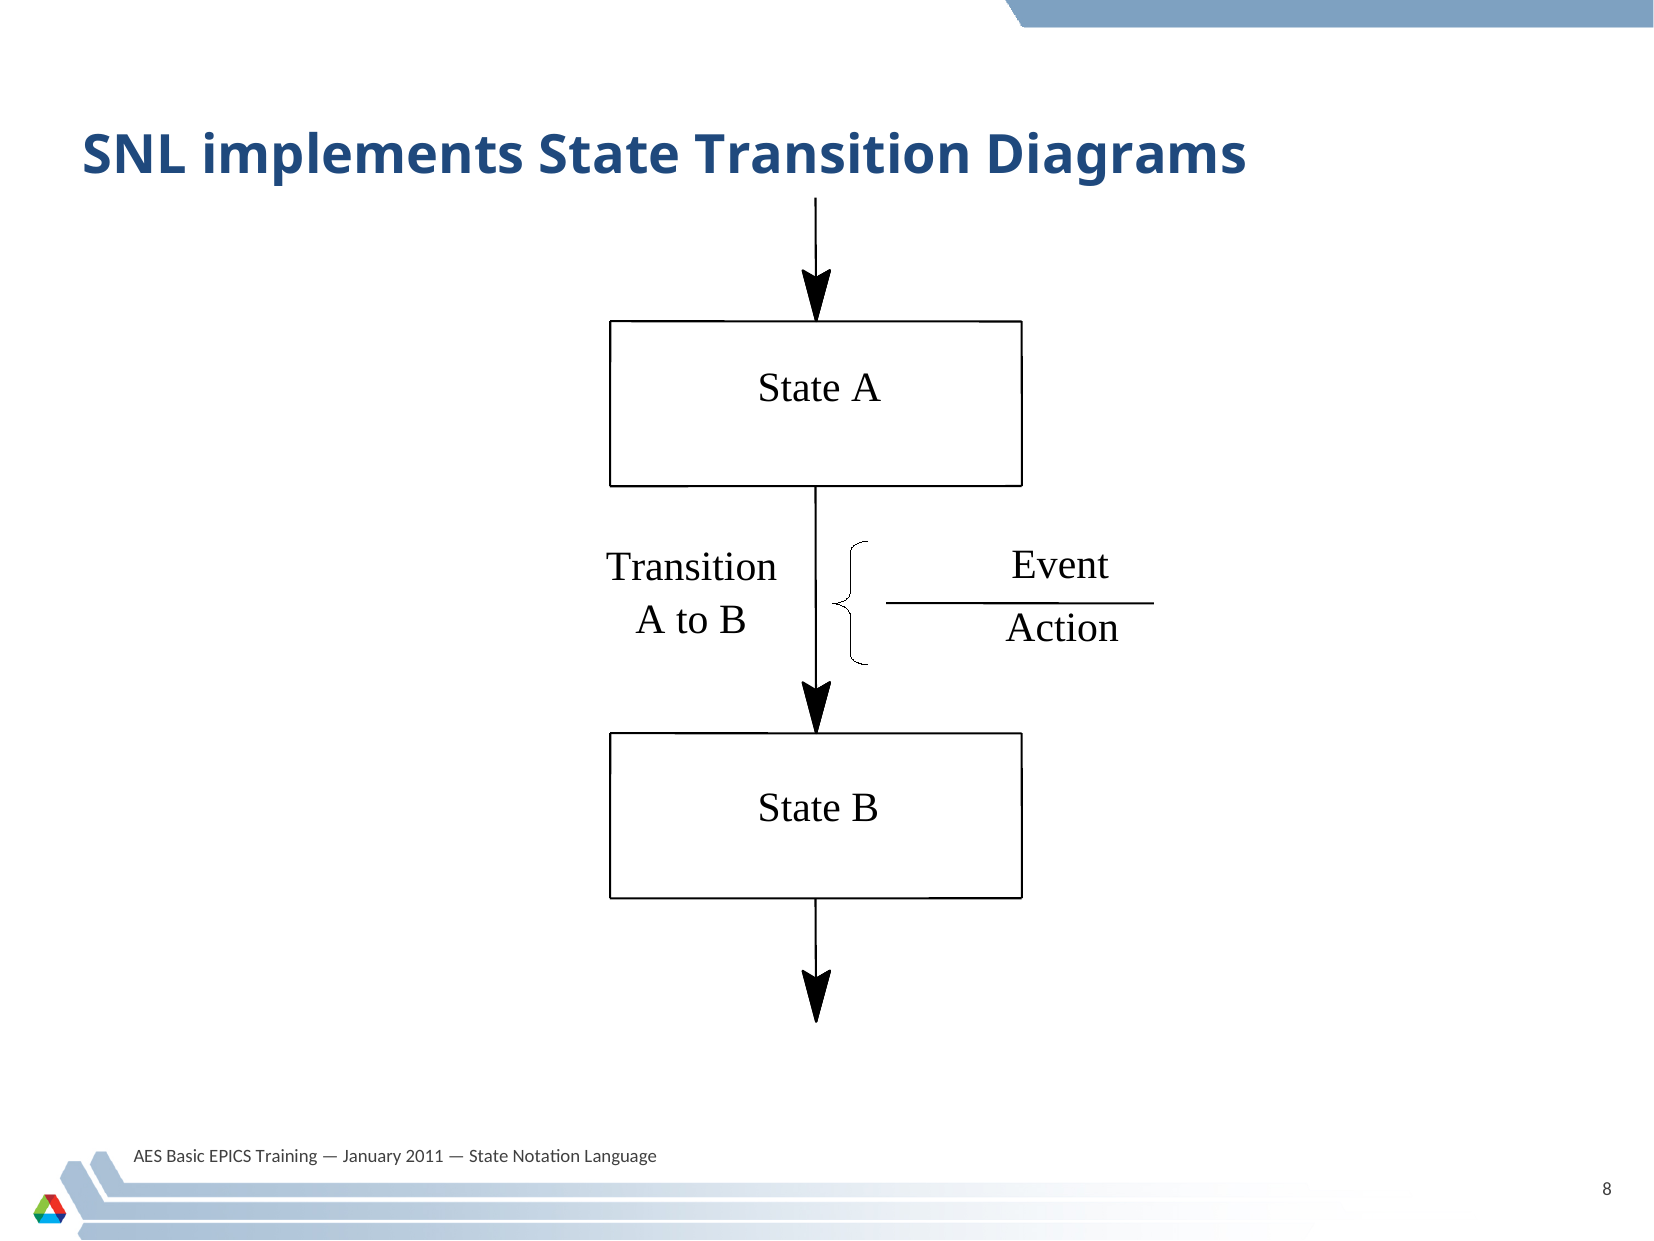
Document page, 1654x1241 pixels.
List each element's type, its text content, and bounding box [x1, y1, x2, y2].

text_box Transition [590, 535, 793, 598]
text_box Action [990, 597, 1135, 659]
picture [0, 1143, 1654, 1240]
text_box A to B [620, 588, 763, 651]
text_box Event [996, 534, 1125, 596]
text_box [802, 270, 830, 322]
text_box State B [742, 777, 895, 839]
text_box State A [742, 356, 897, 419]
text_box [802, 970, 830, 1022]
picture [0, 0, 1654, 29]
text_box [802, 682, 830, 734]
title SNL implements State Transition Diagrams [82, 49, 1571, 257]
